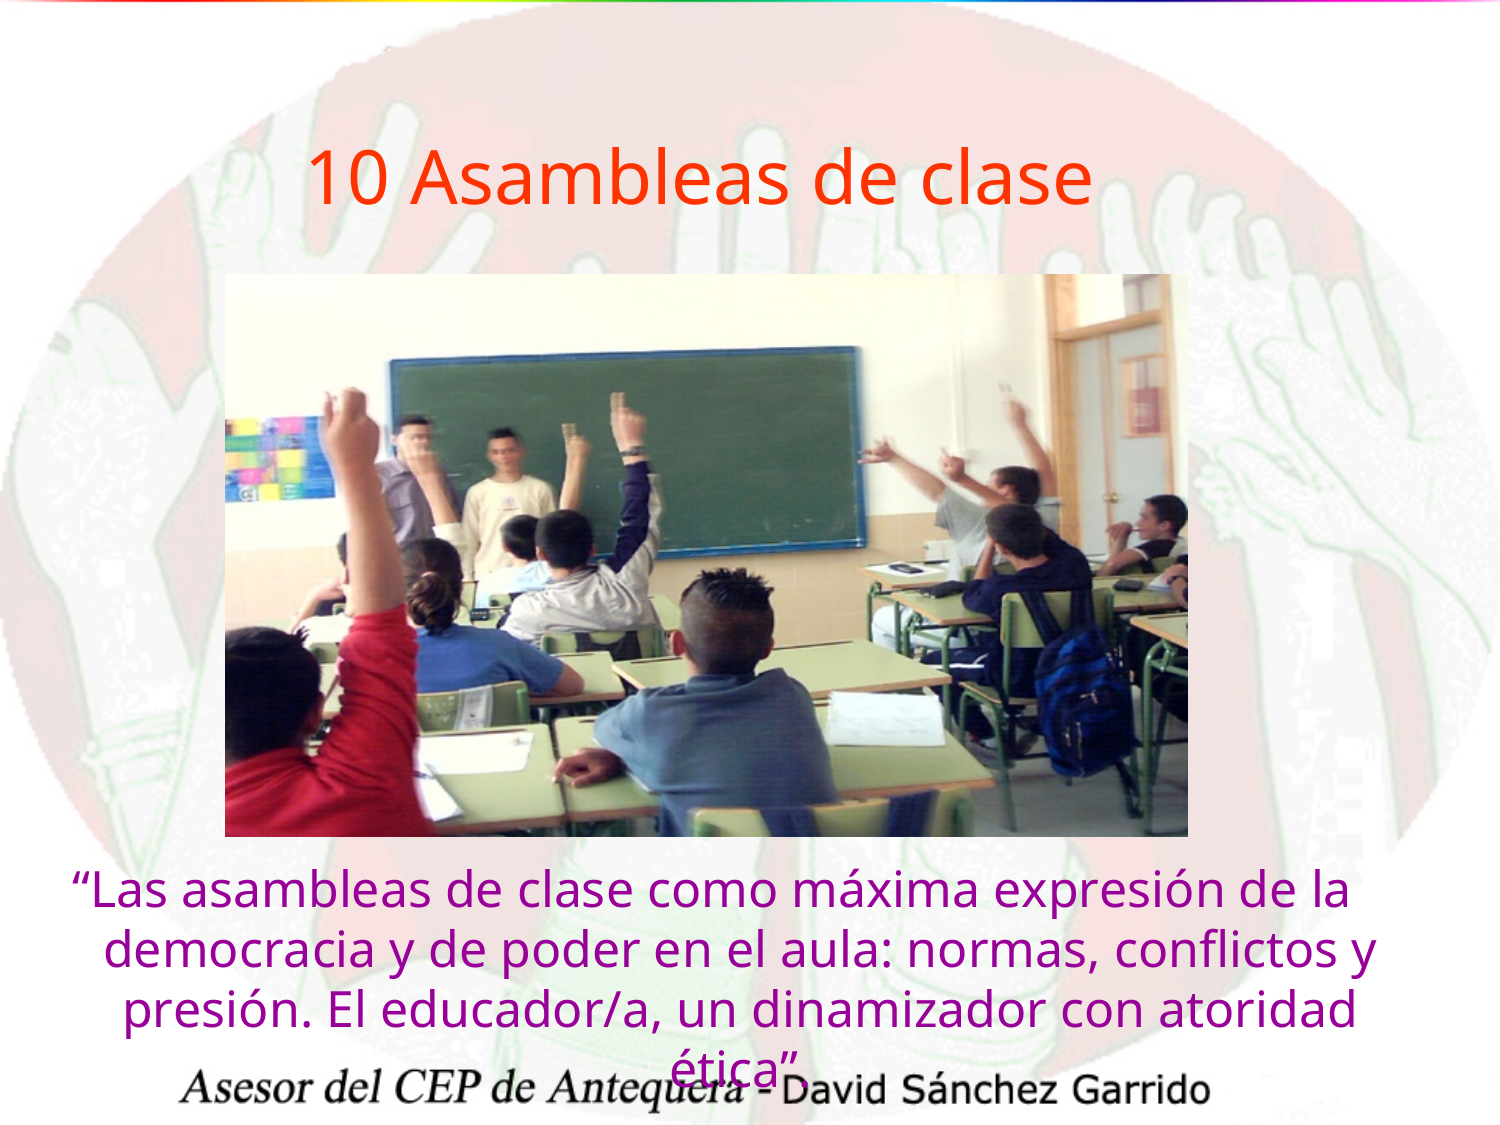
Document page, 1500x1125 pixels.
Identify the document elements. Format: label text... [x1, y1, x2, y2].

text_box “Las asambleas de clase como máxima expresión de la democracia y de poder en el aula: normas, conflictos y presión. El educador/a, un dinamizador con atoridad ética”. [0, 849, 1426, 1106]
picture [0, 0, 1500, 1125]
text_box 10 Asambleas de clase [62, 122, 1338, 228]
